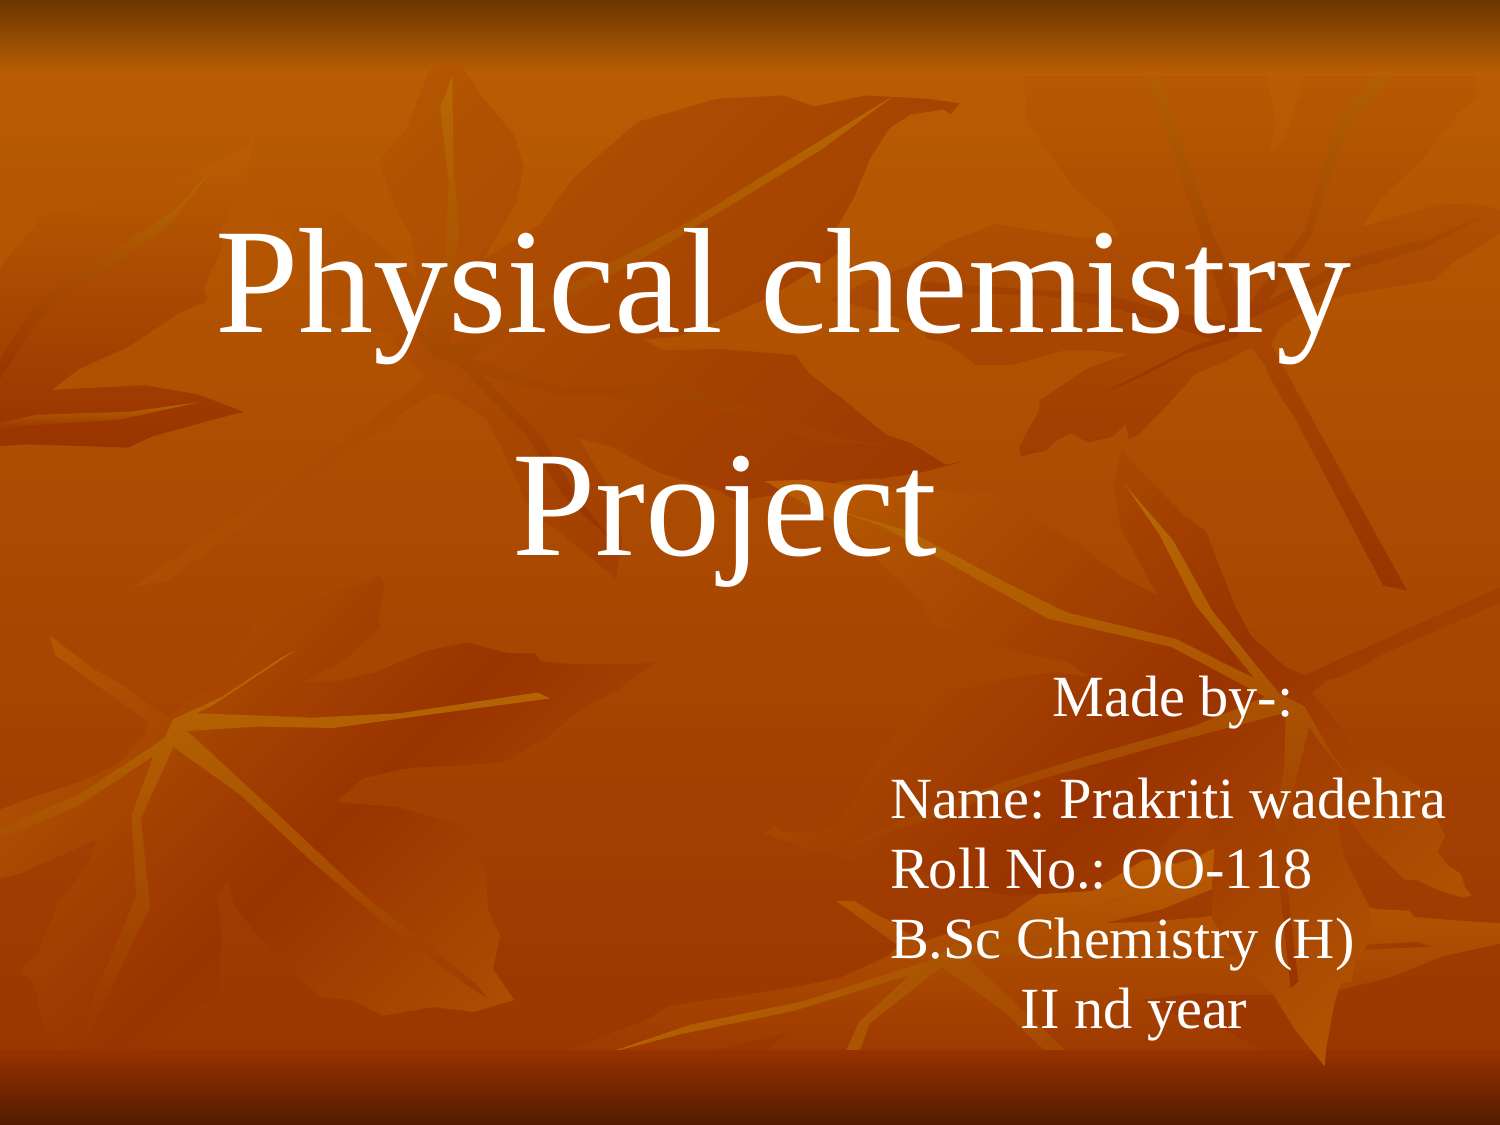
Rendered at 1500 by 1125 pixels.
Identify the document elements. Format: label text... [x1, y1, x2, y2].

text_box Name: Prakriti wadehra Roll No.: OO-118 B.Sc Chemistry (H) II nd year [875, 752, 1462, 1048]
text_box Made by-: [1037, 650, 1309, 736]
text_box Physical chemistry [200, 174, 1368, 371]
text_box Project [497, 397, 953, 594]
